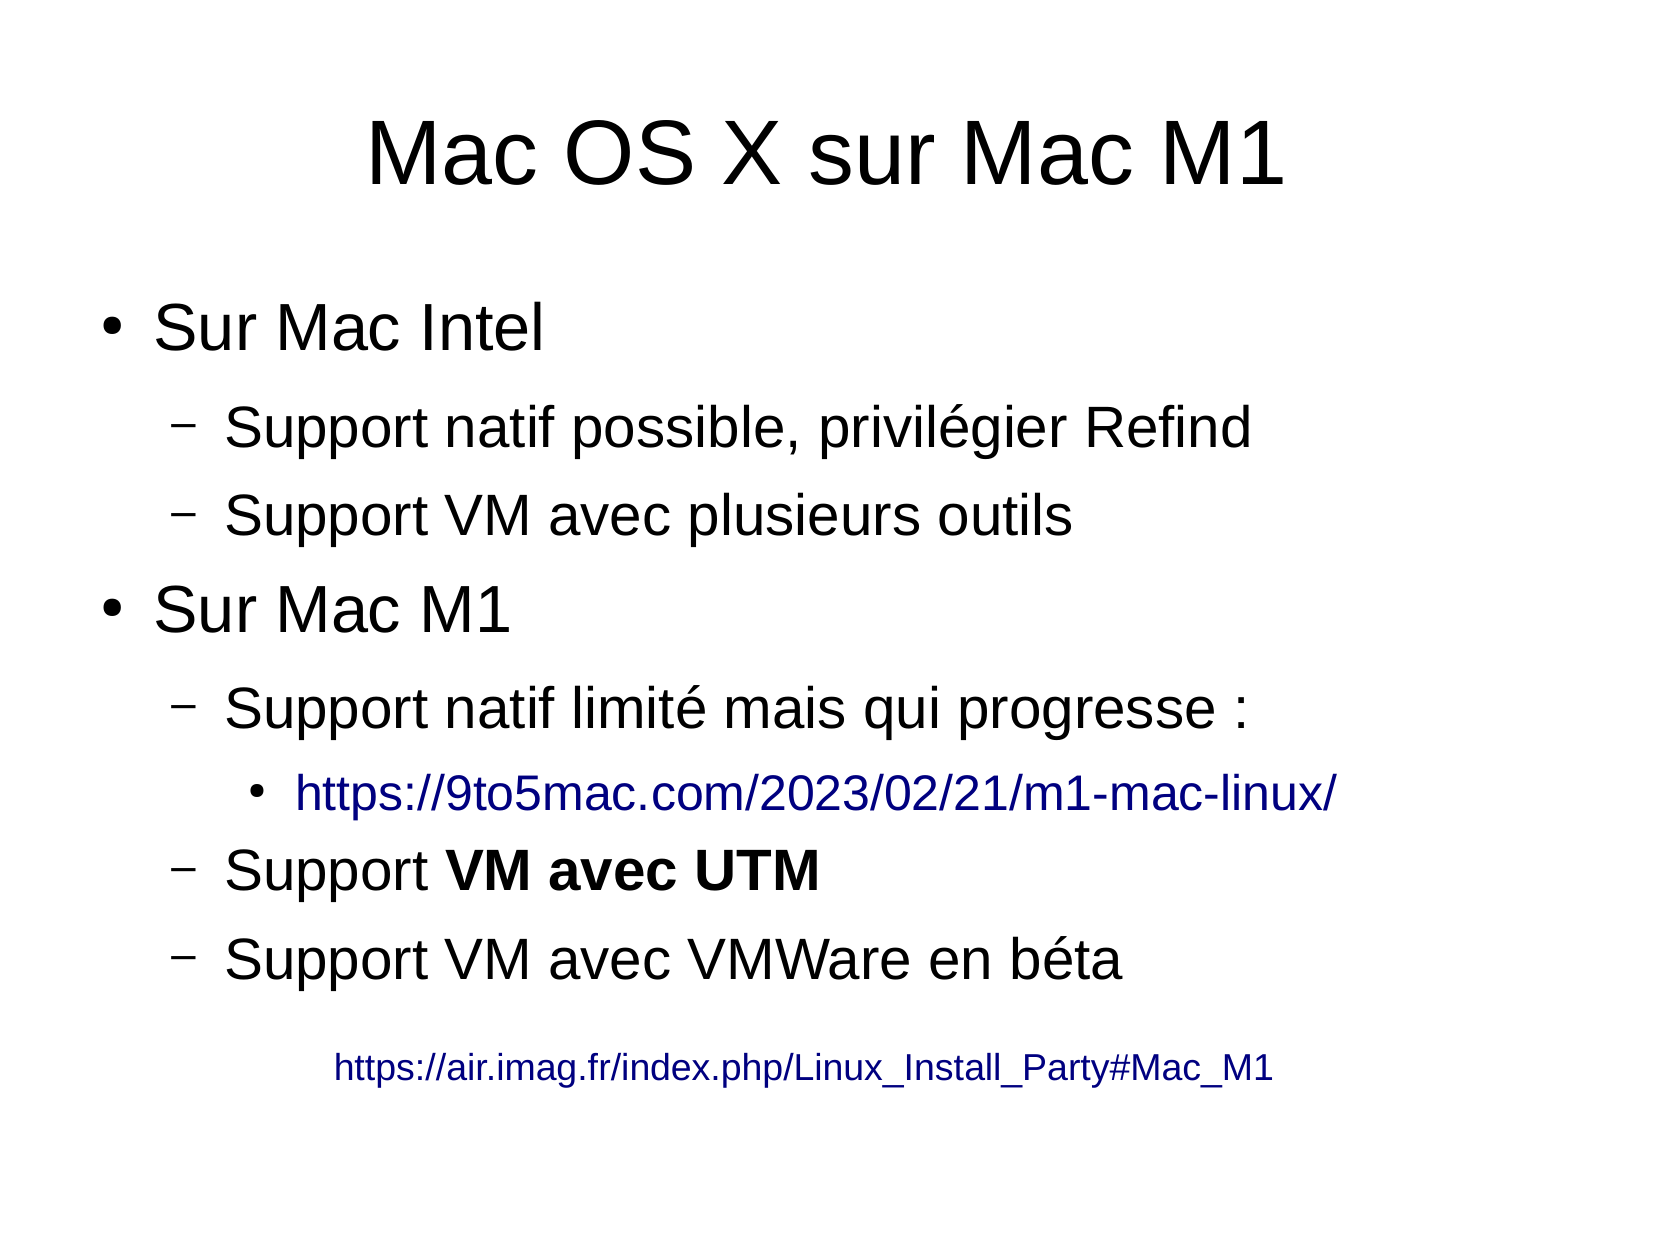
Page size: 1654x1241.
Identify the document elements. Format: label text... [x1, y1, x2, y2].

text_box https://air.imag.fr/index.php/Linux_Install_Party#Mac_M1 [318, 1039, 1290, 1097]
title Mac OS X sur Mac M1 [82, 49, 1571, 257]
list Sur Mac Intel Support natif possible, privilégier Refind Support VM avec plusieurs outils Sur Mac M1 Support natif limité mais qui progresse : https://9to5mac.com/2023/02/21/m1-mac-linux/ Support VM avec UTM Support VM avec VMWare en béta [82, 290, 1571, 1010]
